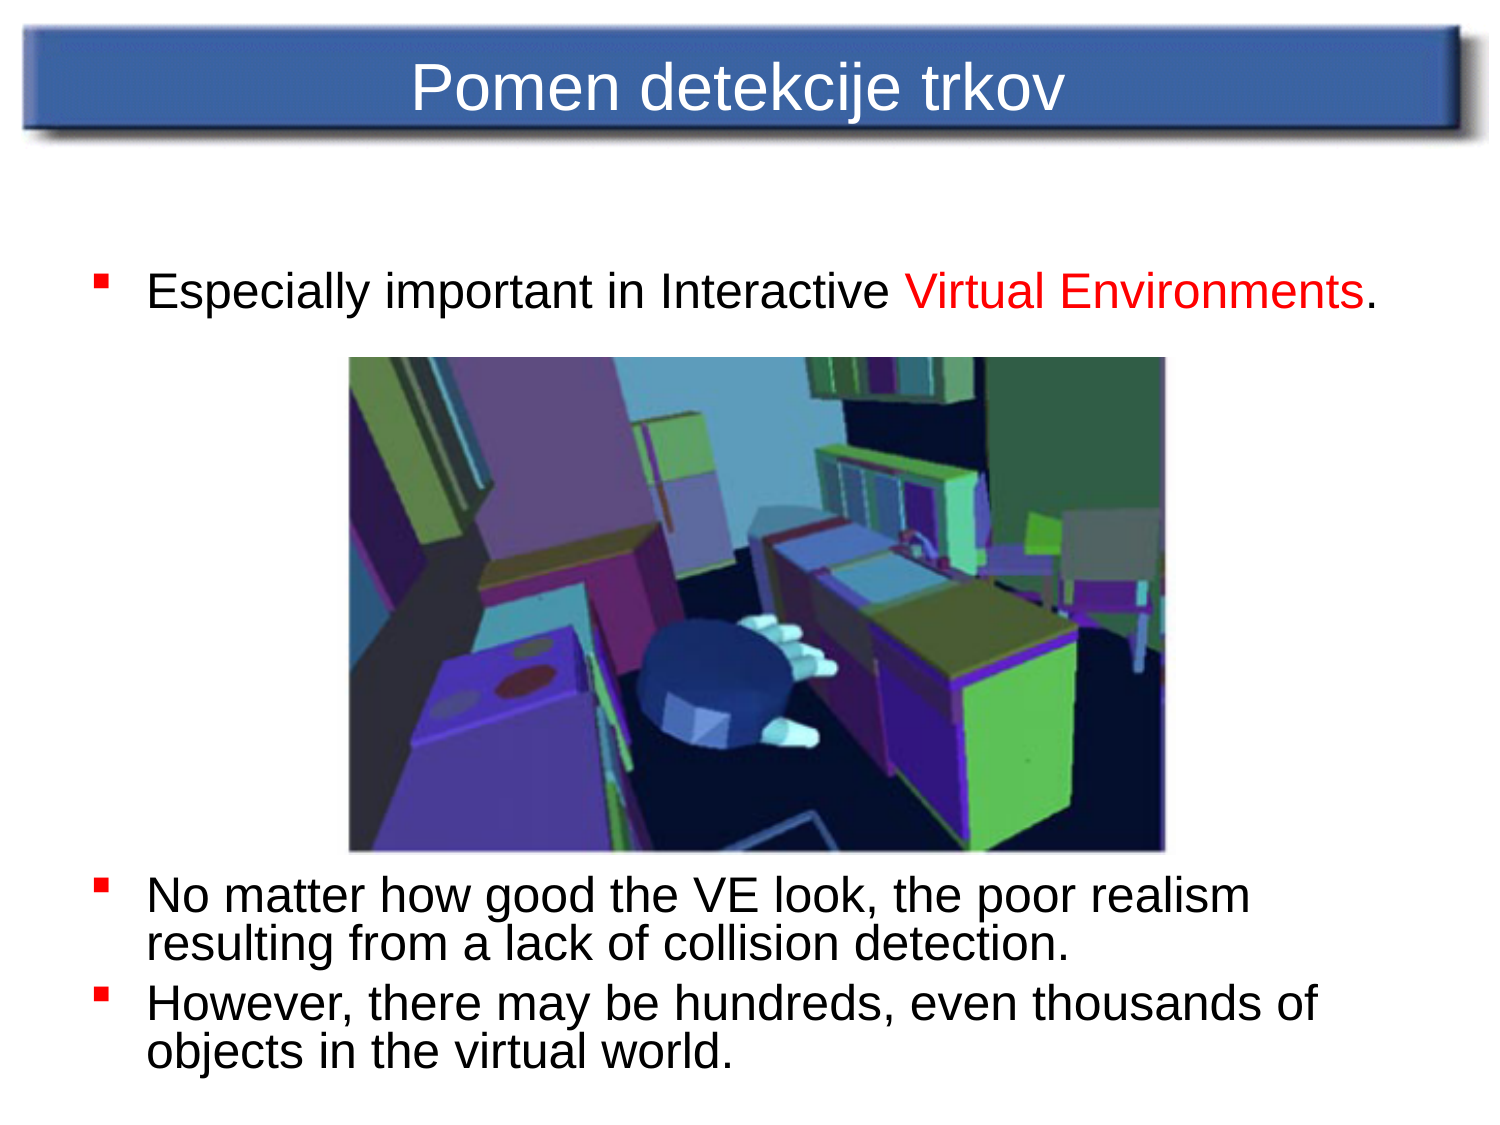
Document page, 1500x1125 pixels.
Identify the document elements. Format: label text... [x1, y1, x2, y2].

picture [21, 22, 1489, 149]
list Especially important in Interactive Virtual Environments. No matter how good the VE look, the poor realism resulting from a lack of collision detection. However, there may be hundreds, even thousands of objects in the virtual world. [75, 262, 1426, 1125]
title Pomen detekcije trkov [76, 36, 1400, 132]
picture [337, 357, 1176, 855]
